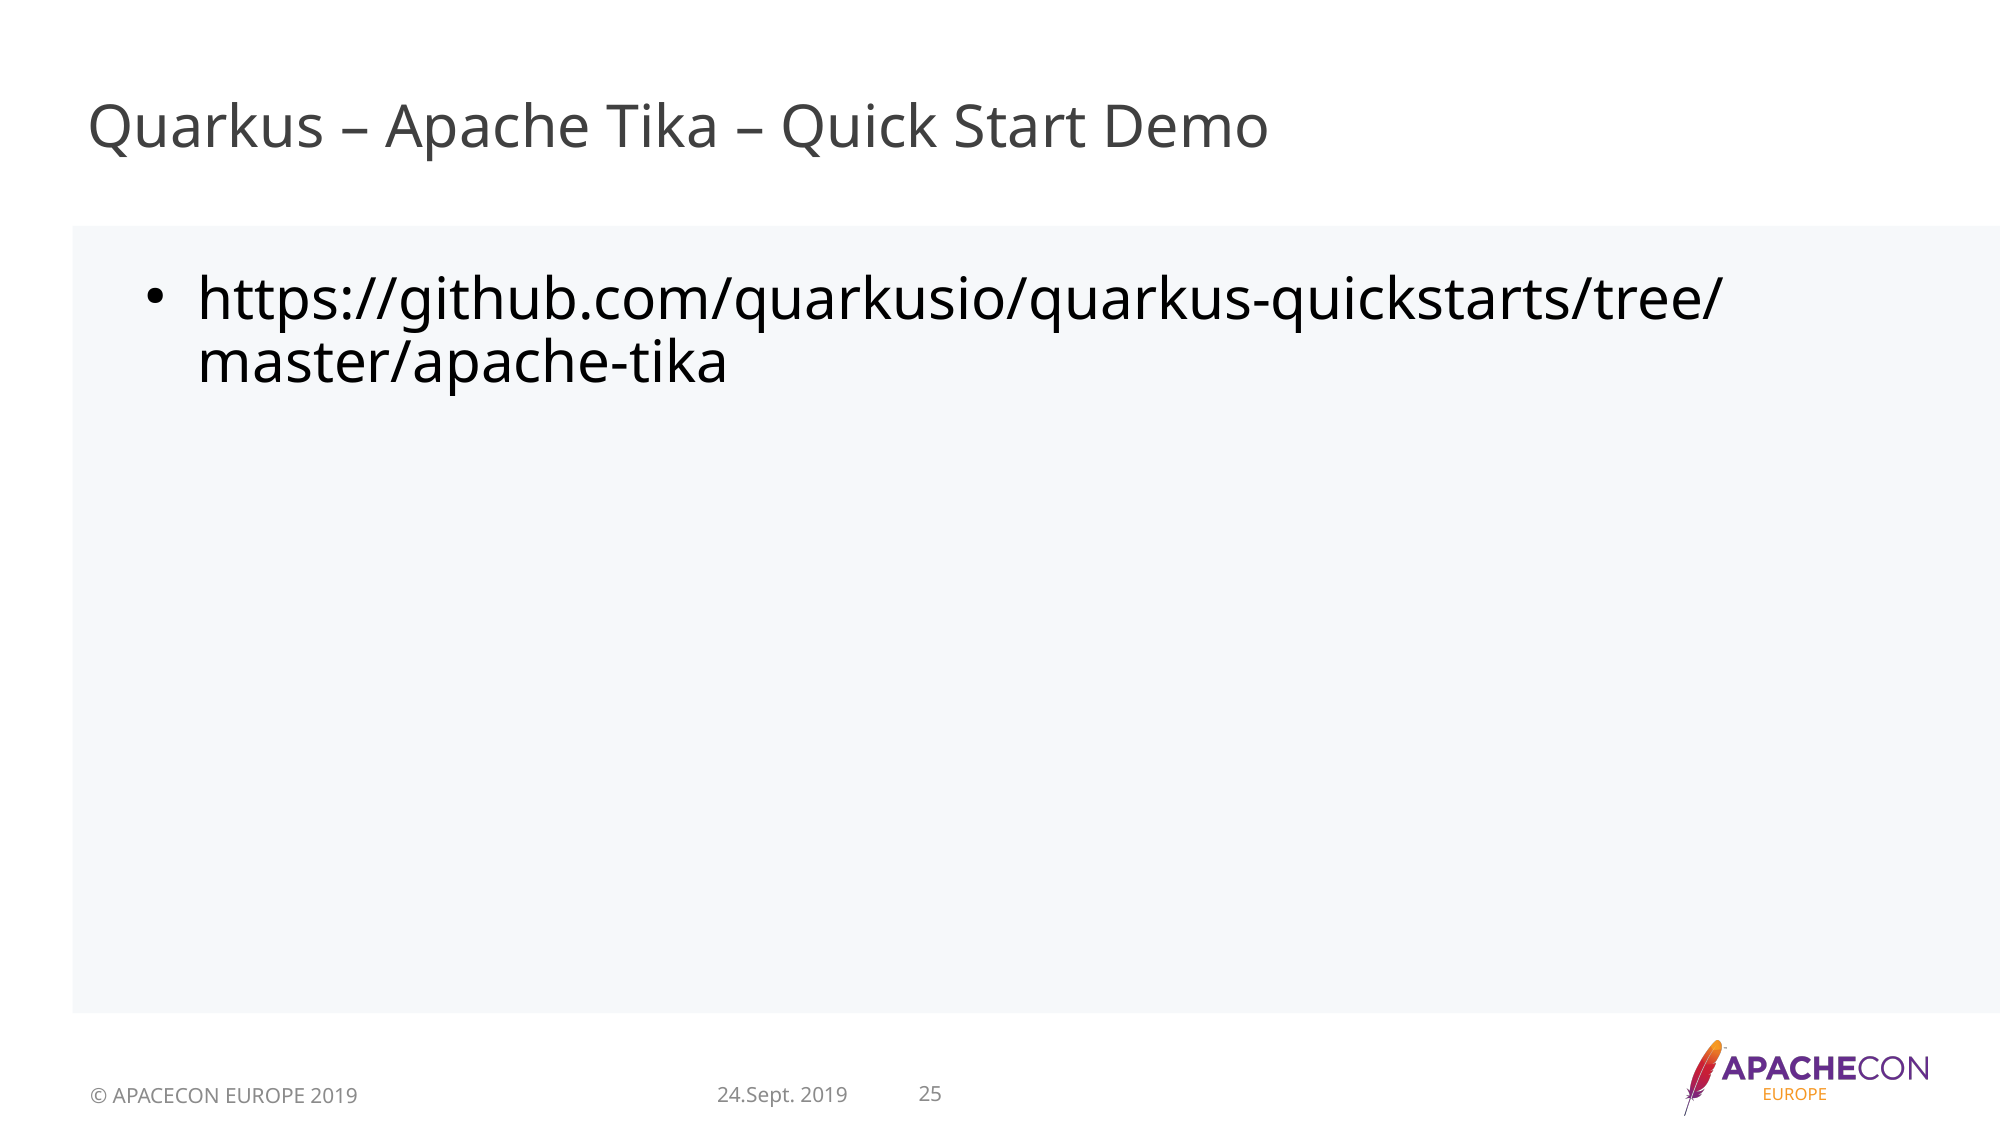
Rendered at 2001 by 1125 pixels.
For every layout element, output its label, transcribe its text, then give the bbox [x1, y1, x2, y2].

footer © APACECON EUROPE 2019 [74, 1065, 686, 1125]
slide_number <number> [878, 1065, 957, 1124]
slide_number 24.Sept. 2019 [693, 1065, 871, 1124]
title Quarkus – Apache Tika – Quick Start Demo [72, 80, 1928, 167]
picture [1684, 1040, 1928, 1116]
list https://github.com/quarkusio/quarkus-quickstarts/tree/master/apache-tika [112, 261, 1928, 976]
